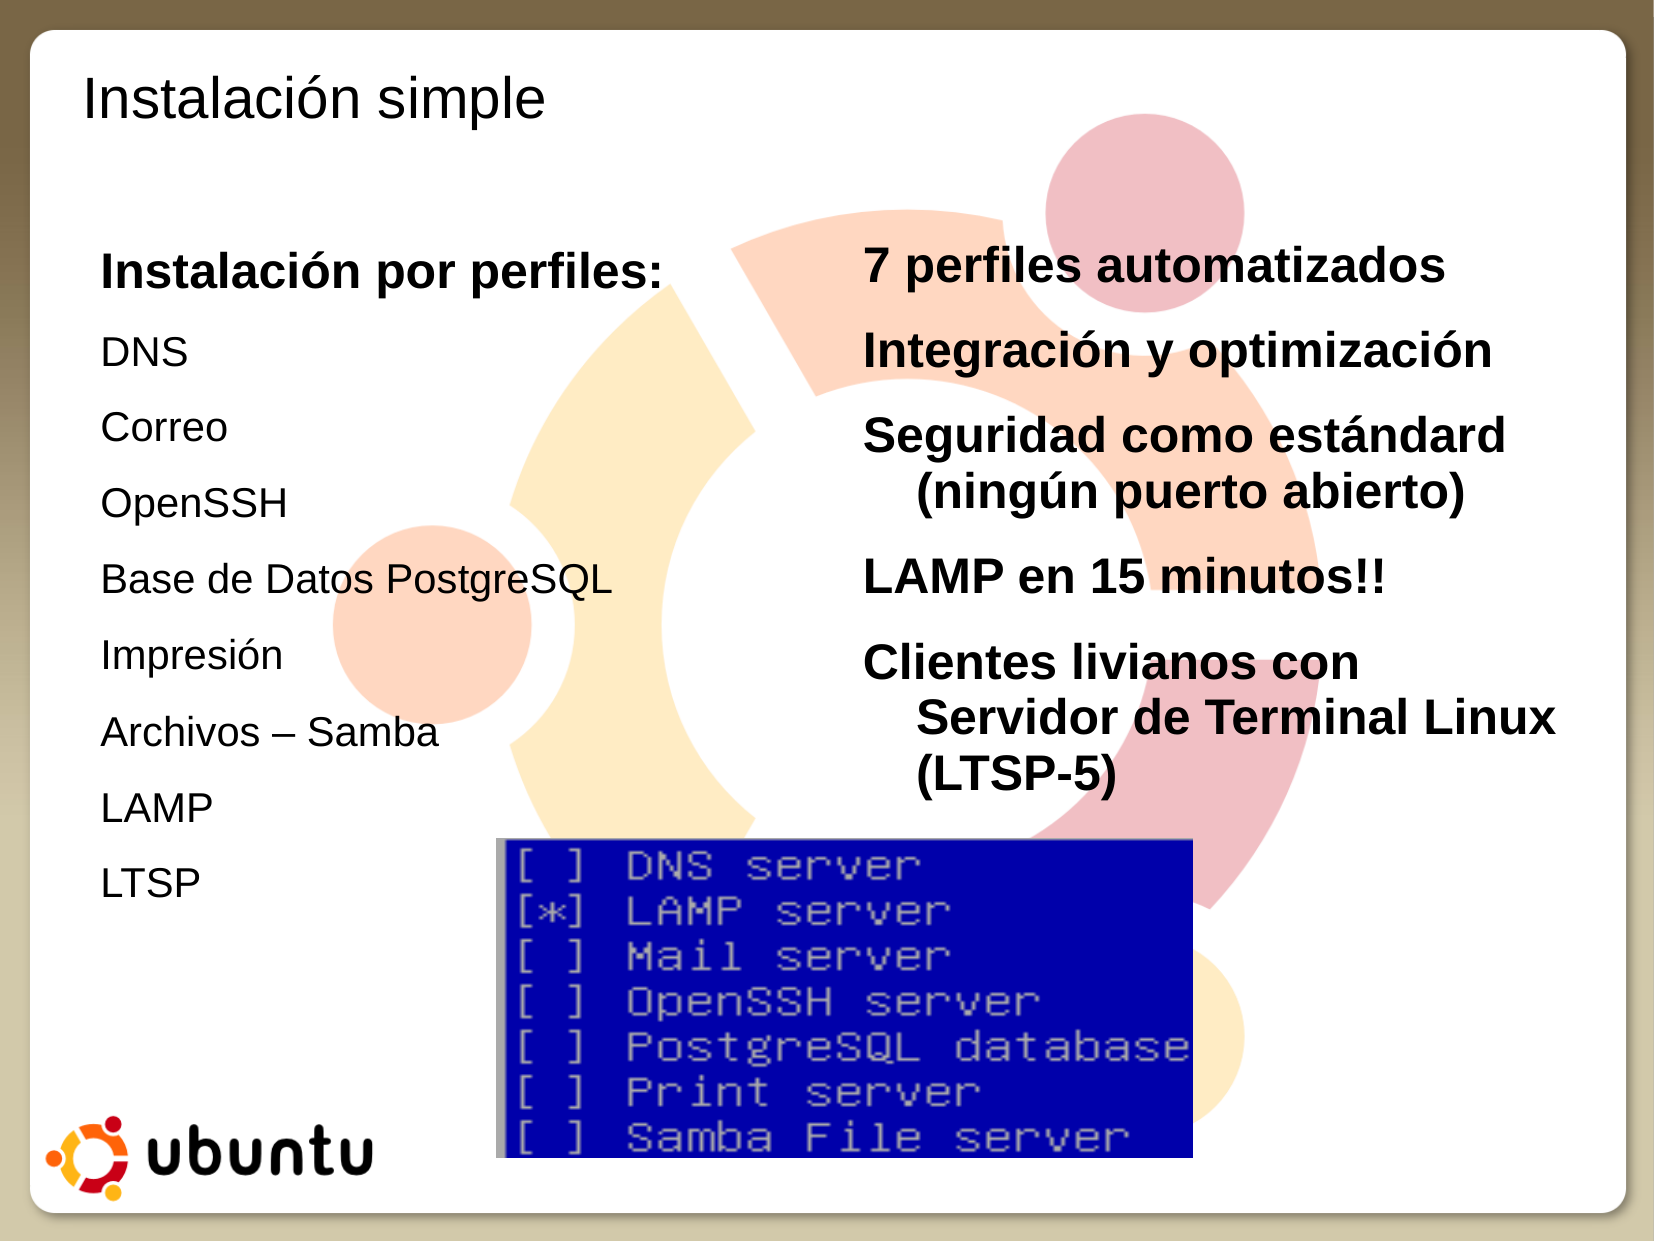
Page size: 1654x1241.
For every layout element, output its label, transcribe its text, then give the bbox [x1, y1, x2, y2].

list Instalación por perfiles: DNS Correo OpenSSH Base de Datos PostgreSQL Impresión Archivos – Samba LAMP LTSP [82, 242, 809, 1062]
picture [0, 0, 1654, 1241]
title Instalación simple [82, 49, 1571, 148]
list 7 perfiles automatizados Integración y optimización Seguridad como estándard (ningún puerto abierto) LAMP en 15 minutos!! Clientes livianos con Servidor de Terminal Linux (LTSP-5) [845, 237, 1572, 1041]
